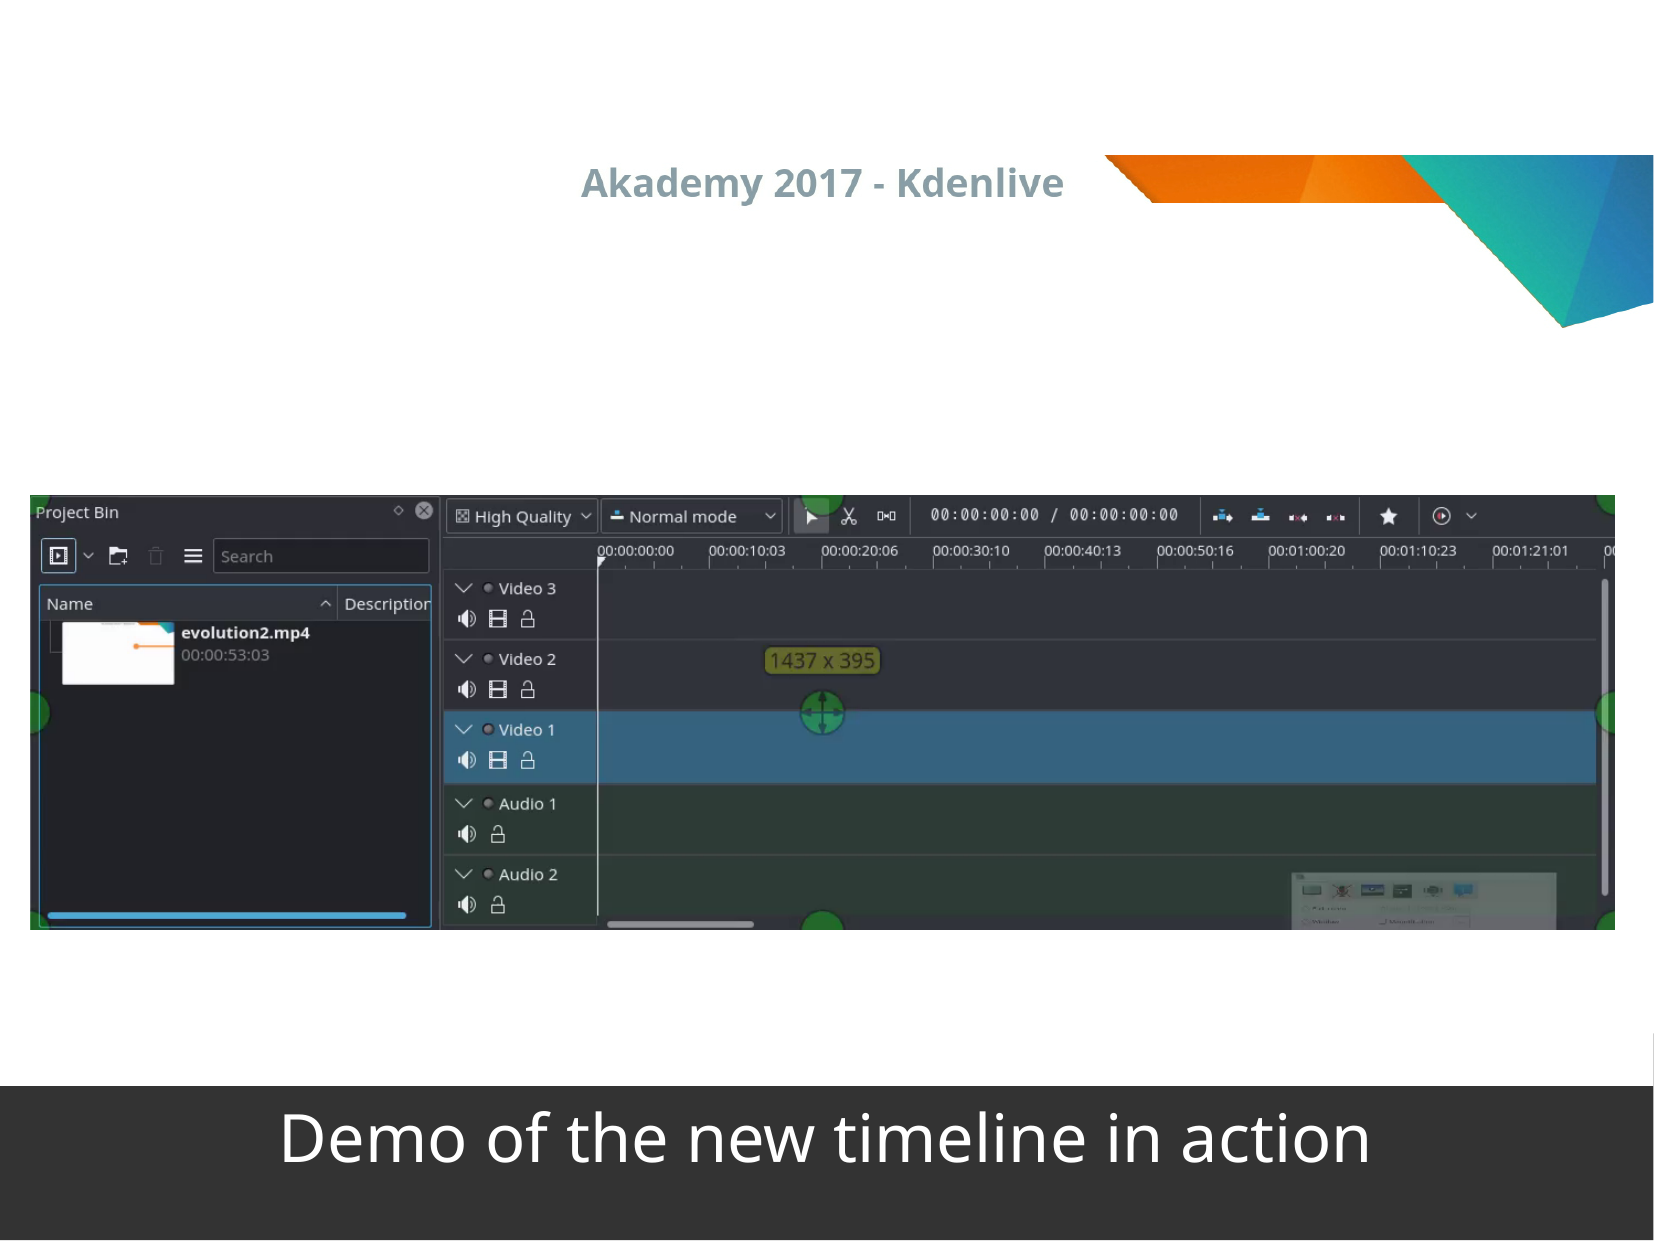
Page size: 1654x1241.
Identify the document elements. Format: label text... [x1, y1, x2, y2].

text_box [30, 495, 1616, 931]
picture [0, 155, 1654, 1086]
title Demo of the new timeline in action [0, 1086, 1654, 1241]
